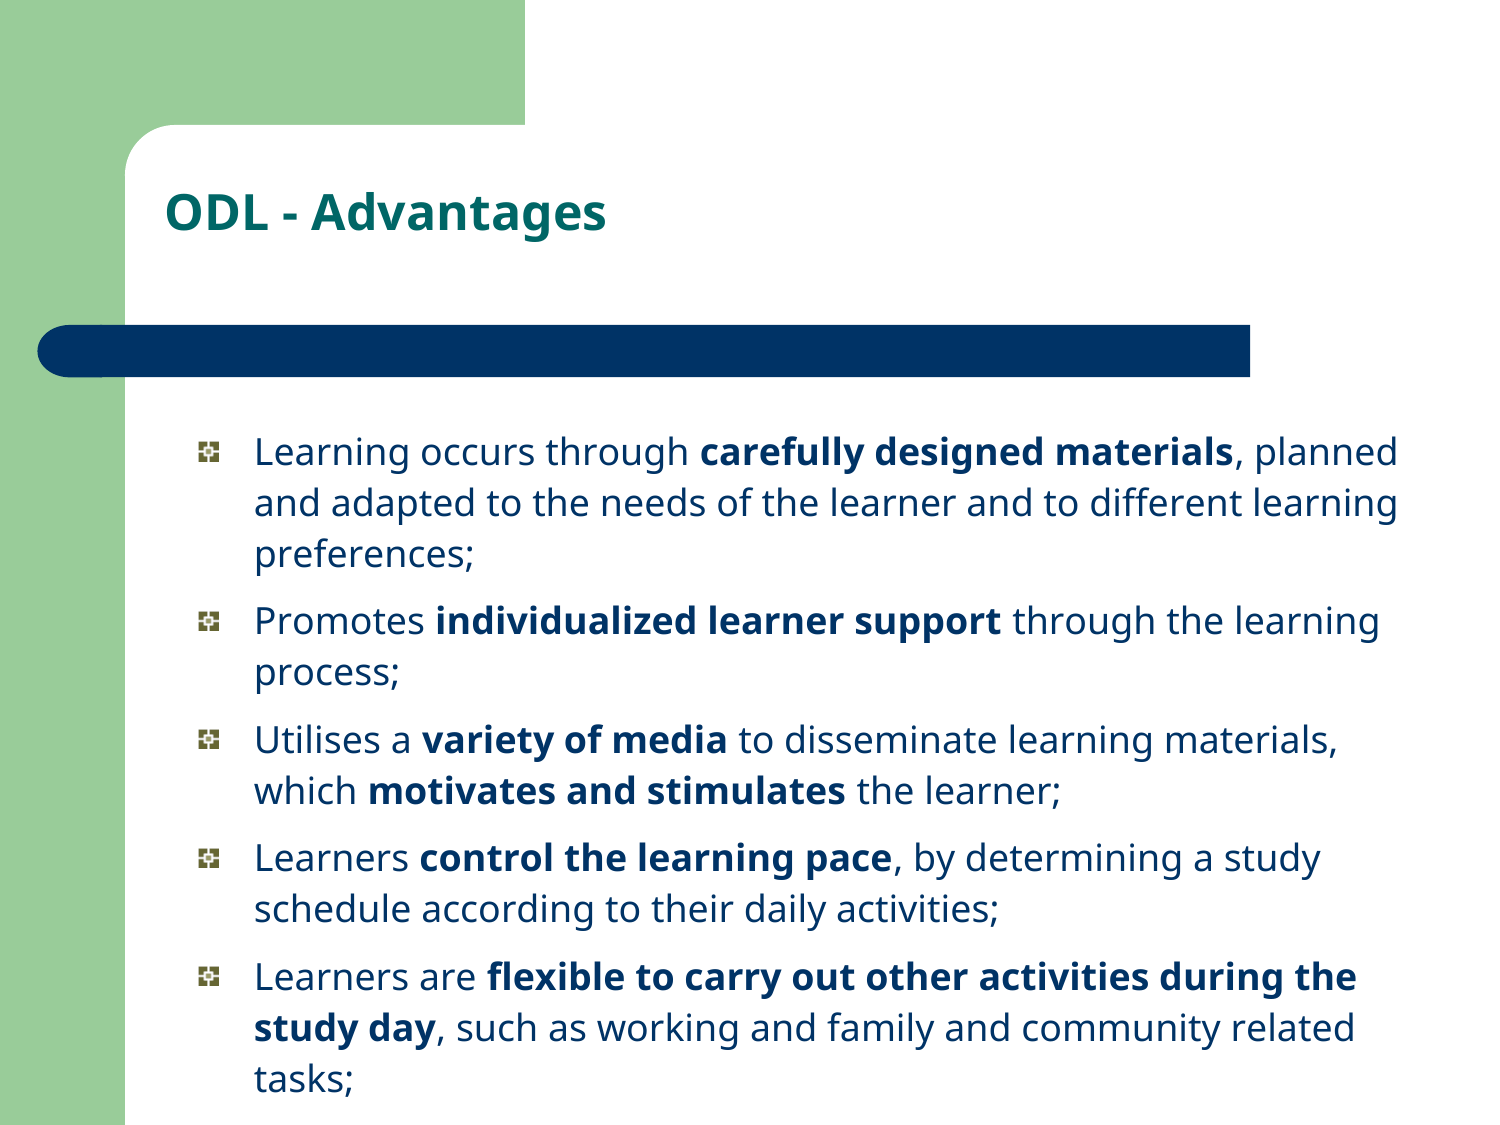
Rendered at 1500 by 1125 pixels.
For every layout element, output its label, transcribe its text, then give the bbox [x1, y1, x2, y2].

title ODL - Advantages [149, 149, 1463, 250]
list Learning occurs through carefully designed materials, planned and adapted to the needs of the learner and to different learning preferences; Promotes individualized learner support through the learning process; Utilises a variety of media to disseminate learning materials, which motivates and stimulates the learner; Learners control the learning pace, by determining a study schedule according to their daily activities; Learners are flexible to carry out other activities during the study day, such as working and family and community related tasks; Allows for economies of scale – the larger the number of learners in a programme, the lesser the unit cost per learner. [183, 373, 1459, 1125]
